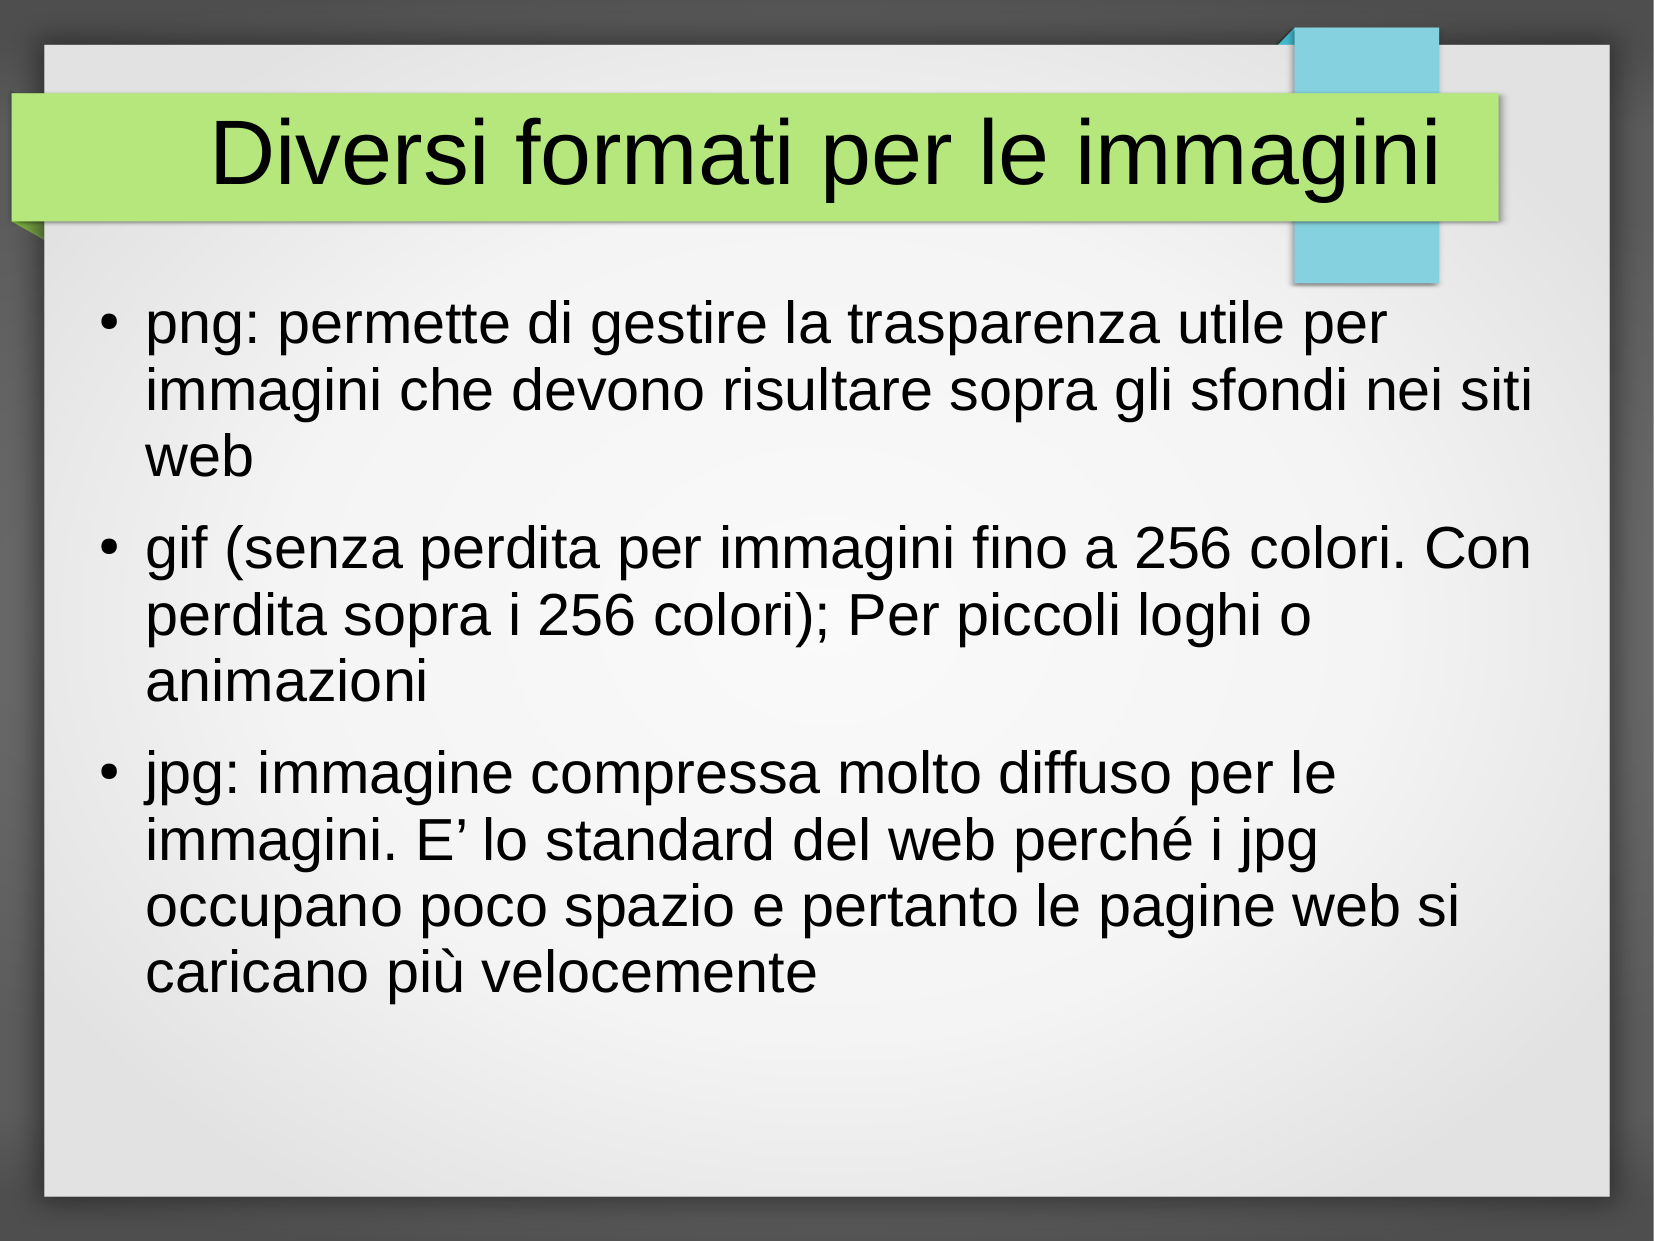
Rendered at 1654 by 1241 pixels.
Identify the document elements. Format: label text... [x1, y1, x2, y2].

title Diversi formati per le immagini [82, 49, 1571, 257]
picture [0, 0, 1654, 1241]
list png: permette di gestire la trasparenza utile per immagini che devono risultare sopra gli sfondi nei siti web gif (senza perdita per immagini fino a 256 colori. Con perdita sopra i 256 colori); Per piccoli loghi o animazioni jpg: immagine compressa molto diffuso per le immagini. E’ lo standard del web perché i jpg occupano poco spazio e pertanto le pagine web si caricano più velocemente [82, 290, 1571, 1010]
